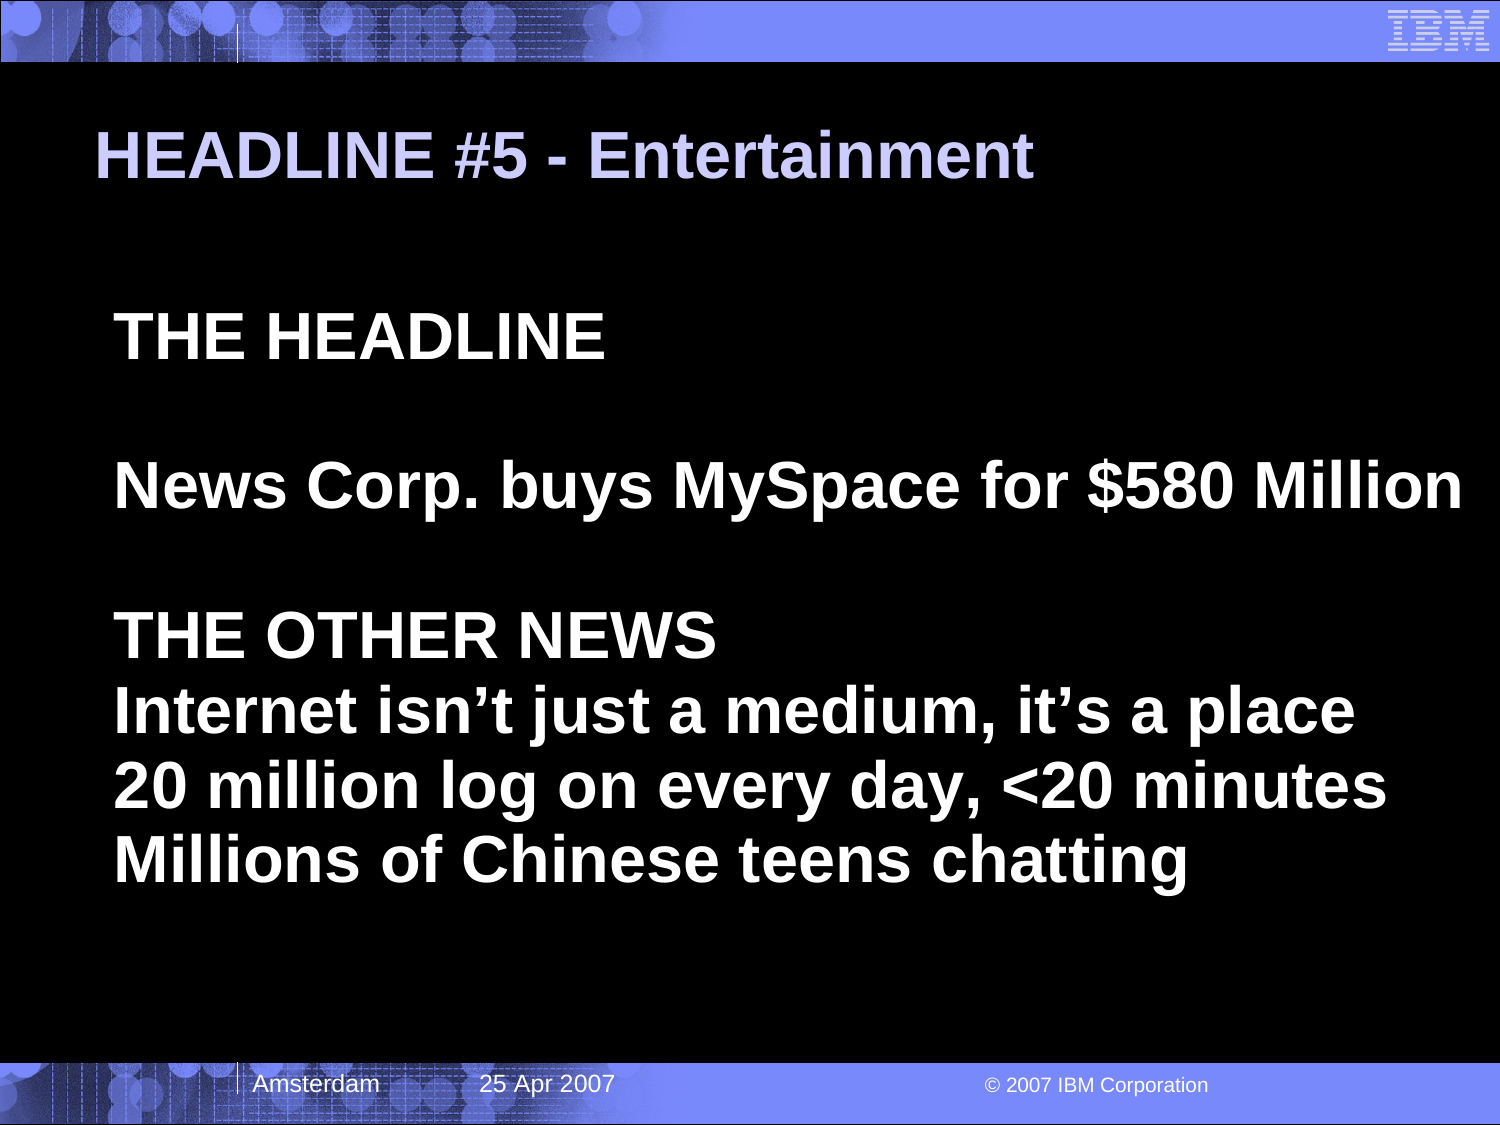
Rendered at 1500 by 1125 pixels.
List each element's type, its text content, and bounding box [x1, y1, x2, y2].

title HEADLINE #5 - Entertainment [79, 116, 1433, 205]
list THE HEADLINE News Corp. buys MySpace for $580 Million THE OTHER NEWS Internet isn’t just a medium, it’s a place 20 million log on every day, <20 minutes Millions of Chinese teens chatting [99, 291, 1500, 1037]
picture [0, 1063, 1500, 1124]
picture [1, 1, 1500, 62]
